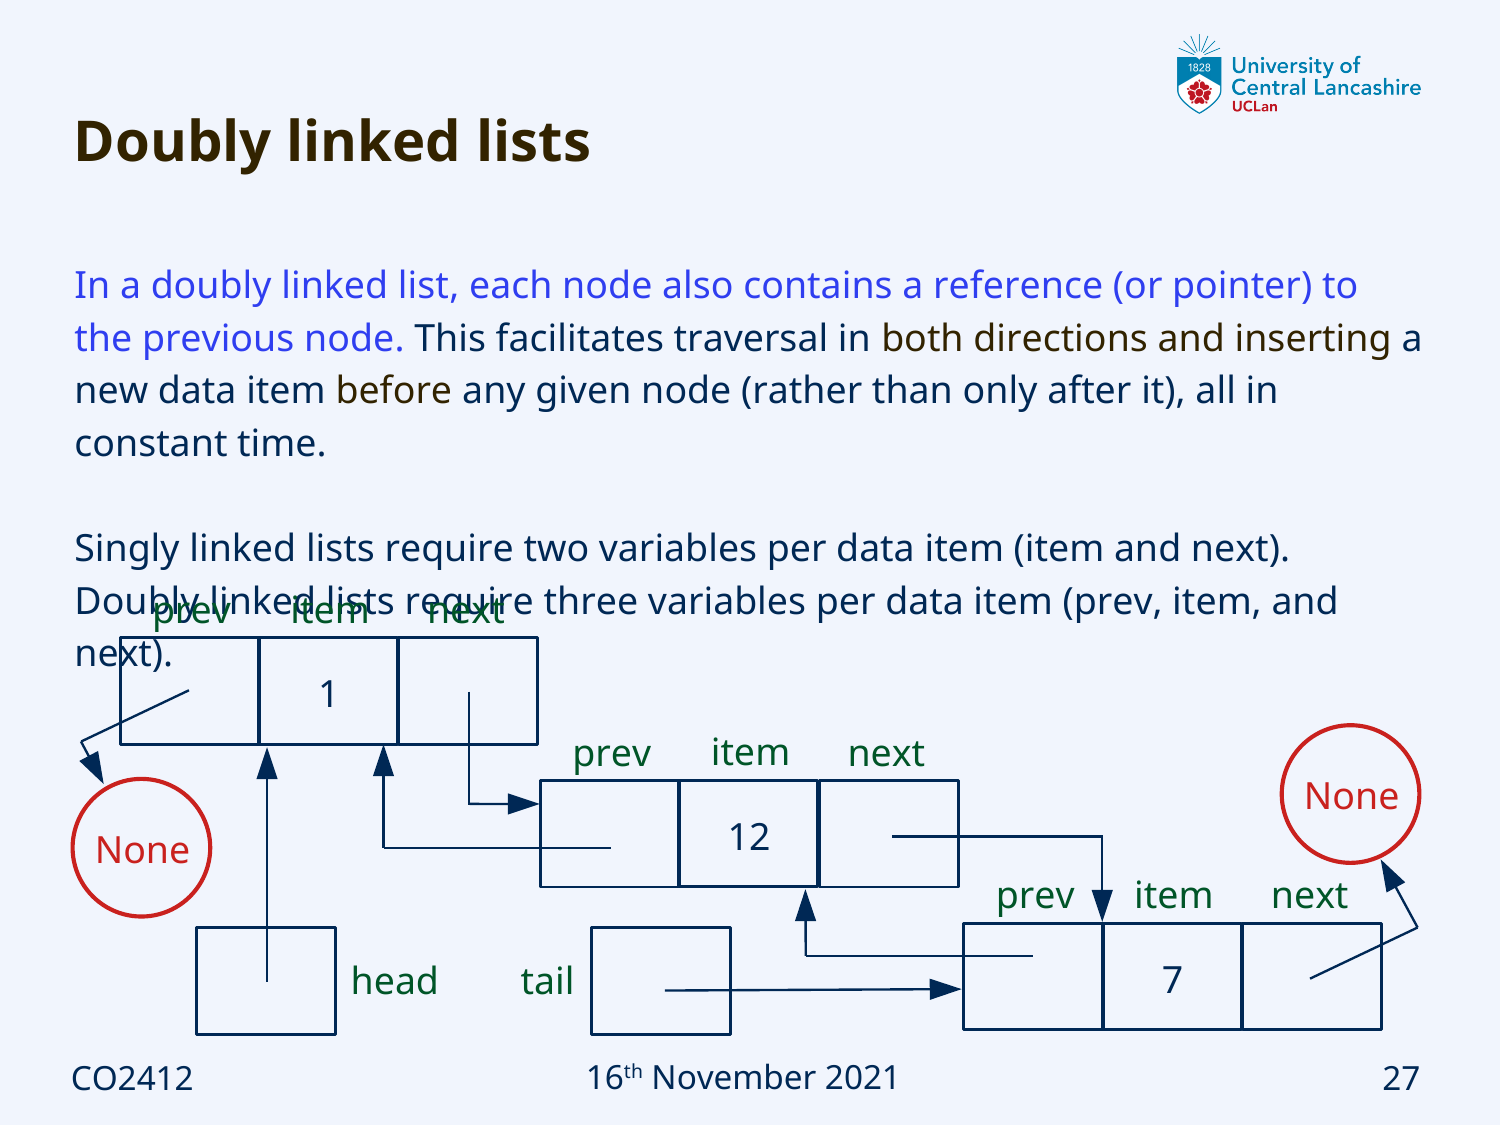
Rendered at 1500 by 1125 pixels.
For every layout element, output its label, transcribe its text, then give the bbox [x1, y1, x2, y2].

text_box tail [486, 949, 609, 1010]
text_box item [269, 578, 391, 639]
text_box 7 [1120, 948, 1226, 1009]
text_box None [74, 818, 211, 879]
text_box item [1113, 863, 1235, 924]
text_box 12 [696, 805, 802, 866]
text_box next [405, 578, 527, 639]
text_box next [825, 721, 948, 781]
text_box item [689, 721, 812, 781]
text_box next [1249, 863, 1371, 924]
text_box head [334, 949, 456, 1010]
title Doubly linked lists [58, 93, 1475, 186]
text_box prev [974, 863, 1096, 924]
text_box prev [130, 578, 253, 639]
text_box None [1284, 764, 1420, 825]
text_box In a doubly linked list, each node also contains a reference (or pointer) to the previous node. This facilitates traversal in both directions and inserting a new data item before any given node (rather than only after it), all in constant time. Singly linked lists require two variables per data item (item and next). Doubly linked lists require three variables per data item (prev, item, and next). [59, 246, 1441, 665]
text_box prev [551, 721, 673, 781]
picture [1177, 34, 1421, 93]
text_box 1 [276, 662, 382, 723]
